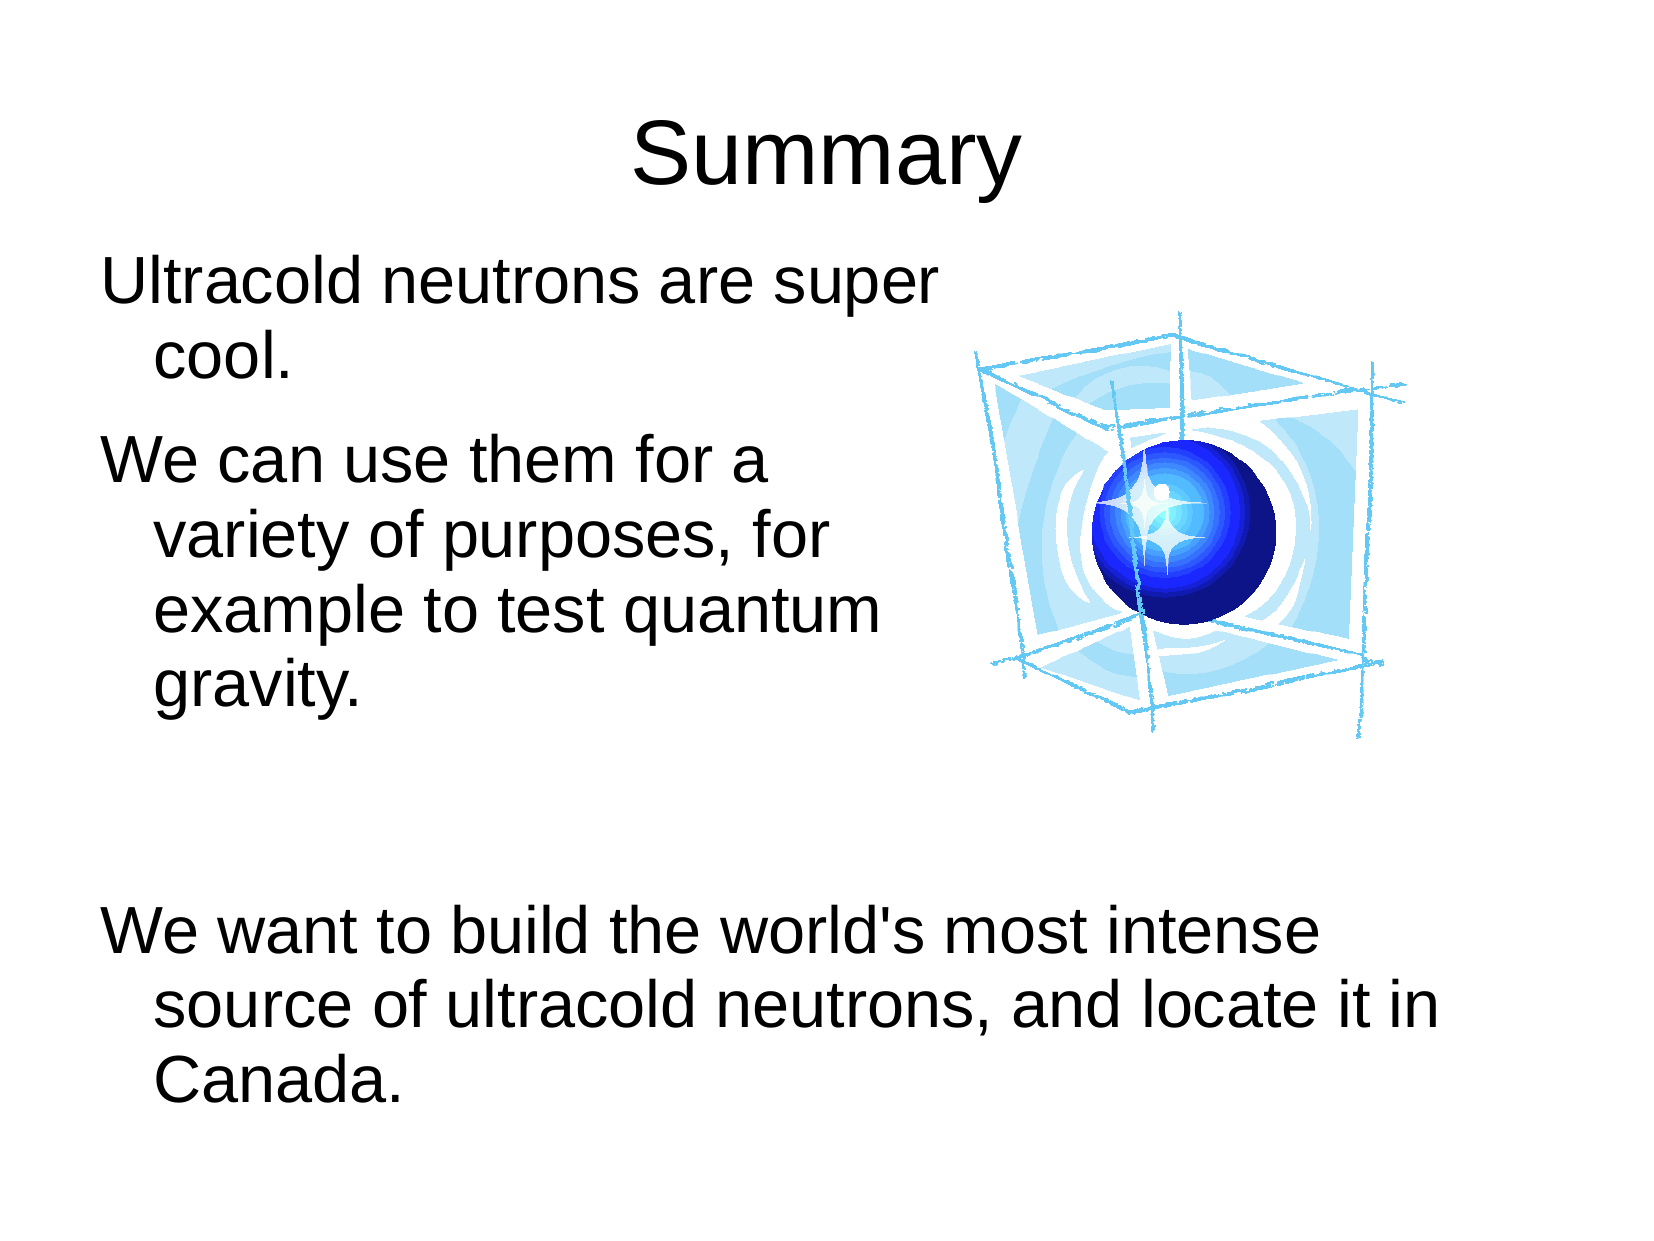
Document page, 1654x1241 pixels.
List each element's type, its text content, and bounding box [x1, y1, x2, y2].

title Summary [82, 56, 1571, 250]
picture [974, 311, 1407, 739]
list Ultracold neutrons are super cool. We can use them for a variety of purposes, for example to test quantum gravity. [82, 242, 975, 810]
list We want to build the world's most intense source of ultracold neutrons, and locate it in Canada. [82, 892, 1536, 1241]
